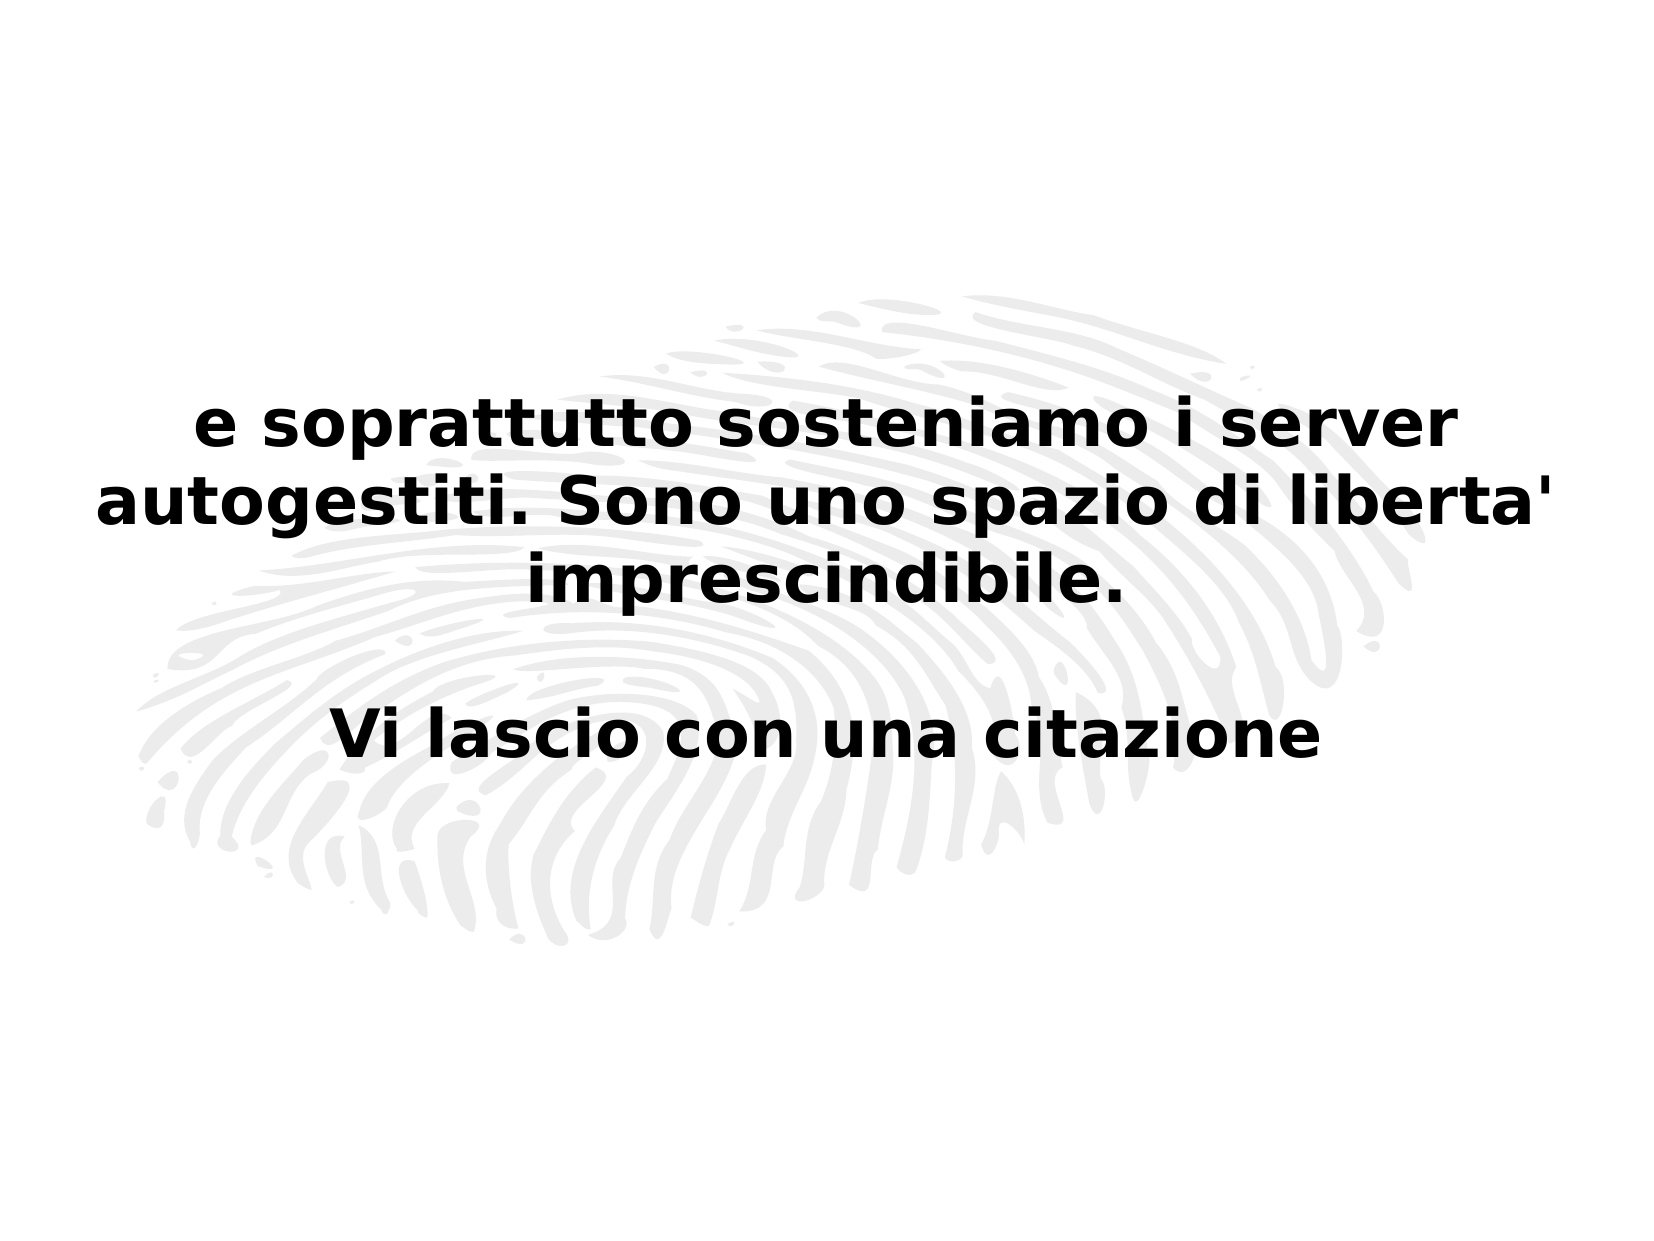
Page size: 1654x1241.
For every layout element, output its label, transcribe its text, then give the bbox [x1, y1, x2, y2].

subtitle e soprattutto sosteniamo i server autogestiti. Sono uno spazio di liberta' imprescindibile. Vi lascio con una citazione [82, 56, 1571, 1102]
